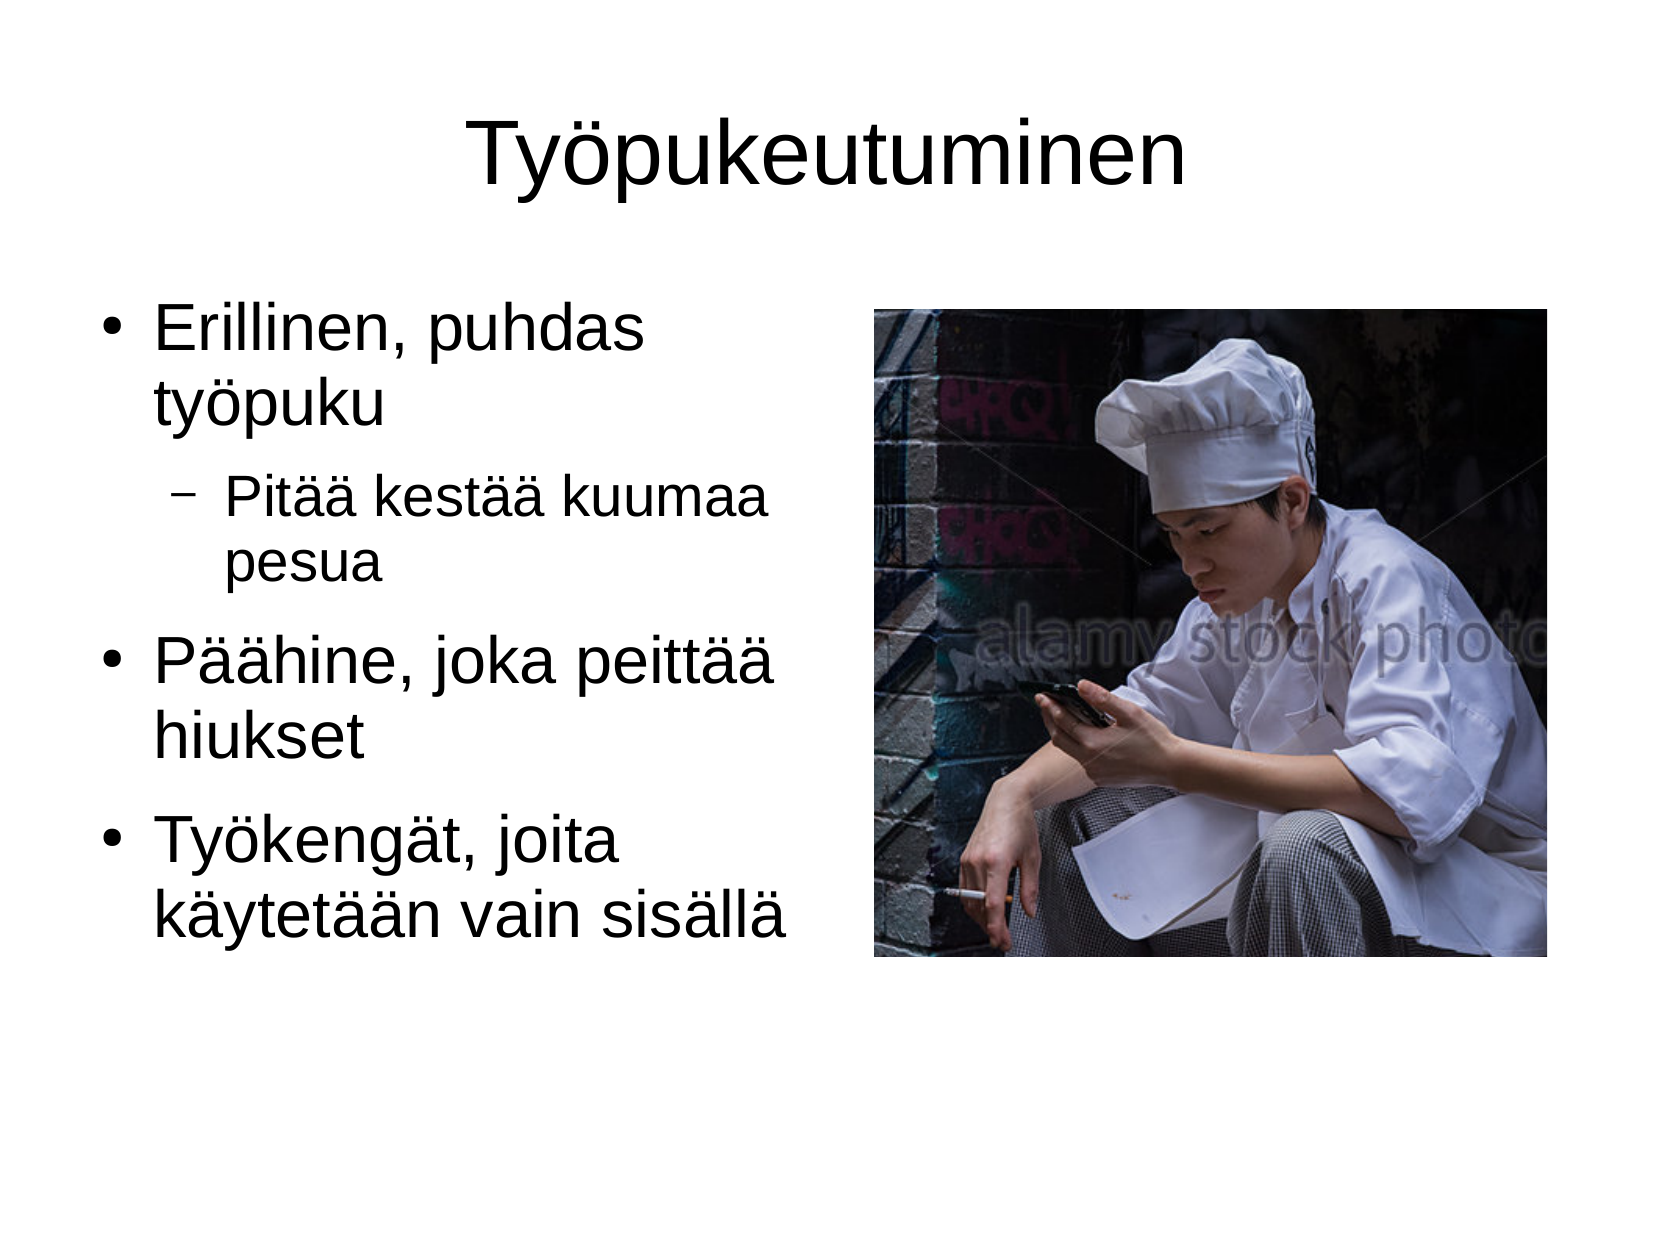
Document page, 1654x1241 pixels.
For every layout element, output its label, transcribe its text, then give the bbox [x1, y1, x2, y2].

list Erillinen, puhdas työpuku Pitää kestää kuumaa pesua Päähine, joka peittää hiukset Työkengät, joita käytetään vain sisällä [82, 290, 809, 1010]
picture [874, 309, 1548, 957]
title Työpukeutuminen [82, 49, 1571, 257]
